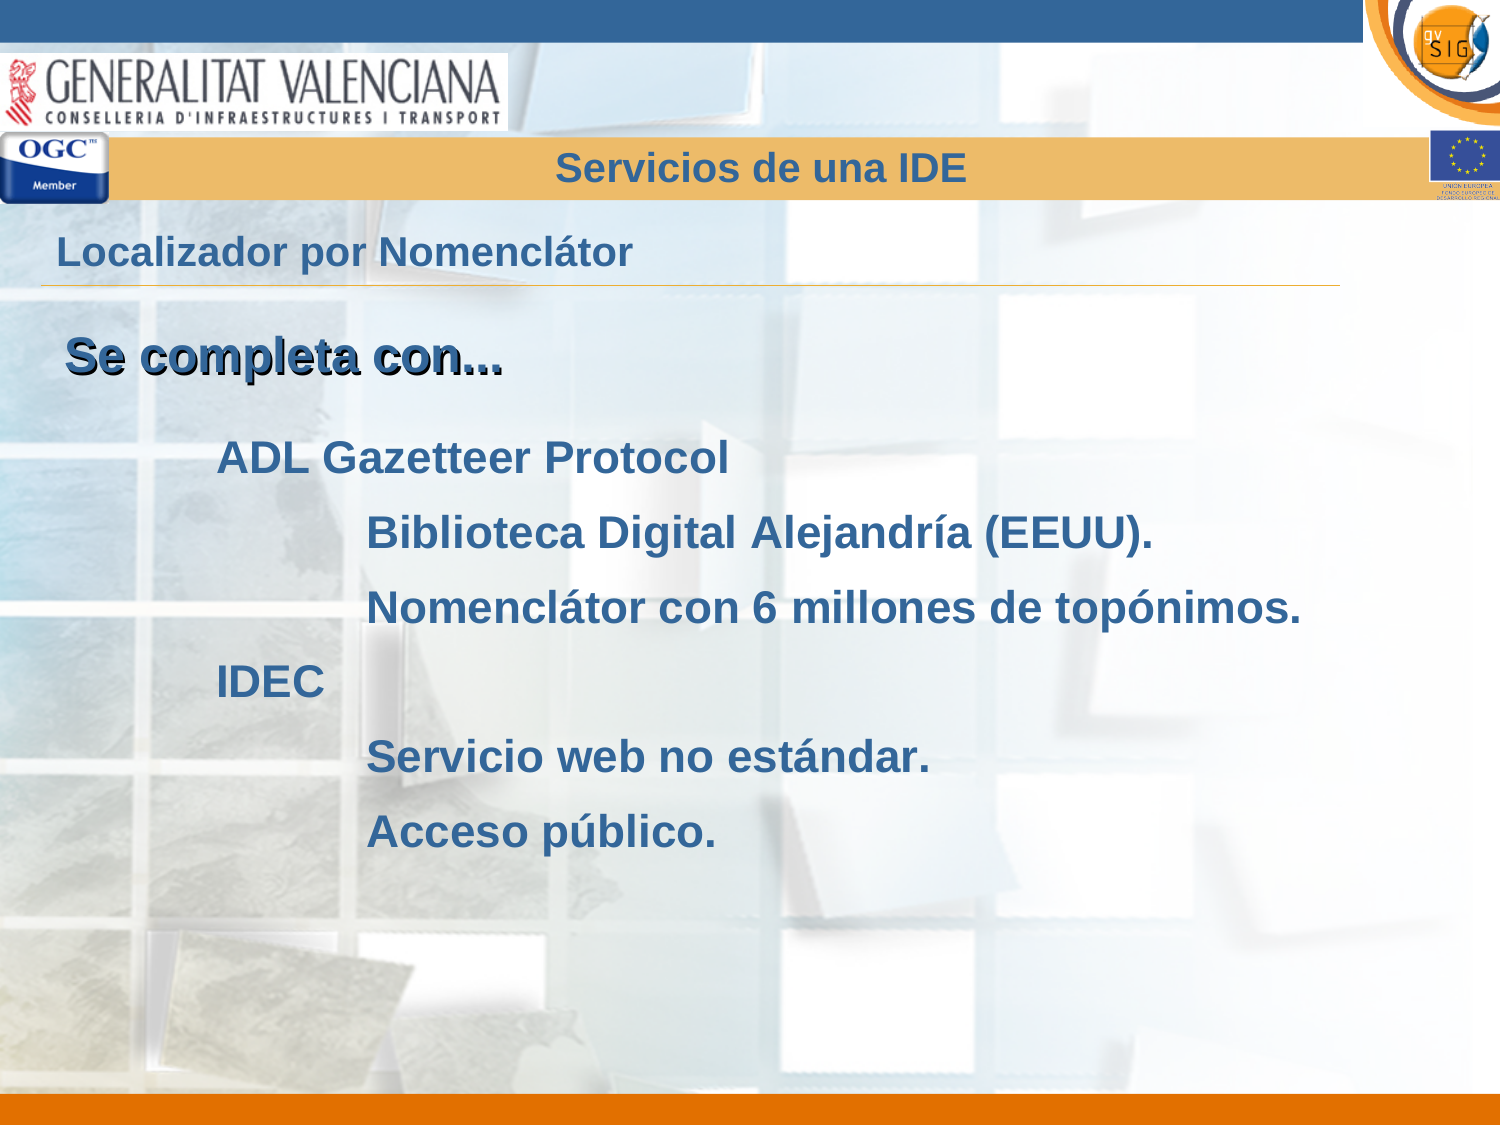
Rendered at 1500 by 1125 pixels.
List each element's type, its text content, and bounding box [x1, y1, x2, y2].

picture [1363, 0, 1500, 127]
picture [1429, 129, 1500, 200]
text_box ADL Gazetteer Protocol Biblioteca Digital Alejandría (EEUU). Nomenclátor con 6 millones de topónimos. IDEC Servicio web no estándar. Acceso público. [188, 424, 1375, 1015]
picture [0, 132, 109, 204]
text_box Localizador por Nomenclátor [41, 222, 1197, 286]
text_box Servicios de una IDE [145, 146, 1389, 202]
picture [0, 53, 508, 131]
text_box Se completa con... [49, 322, 1021, 395]
